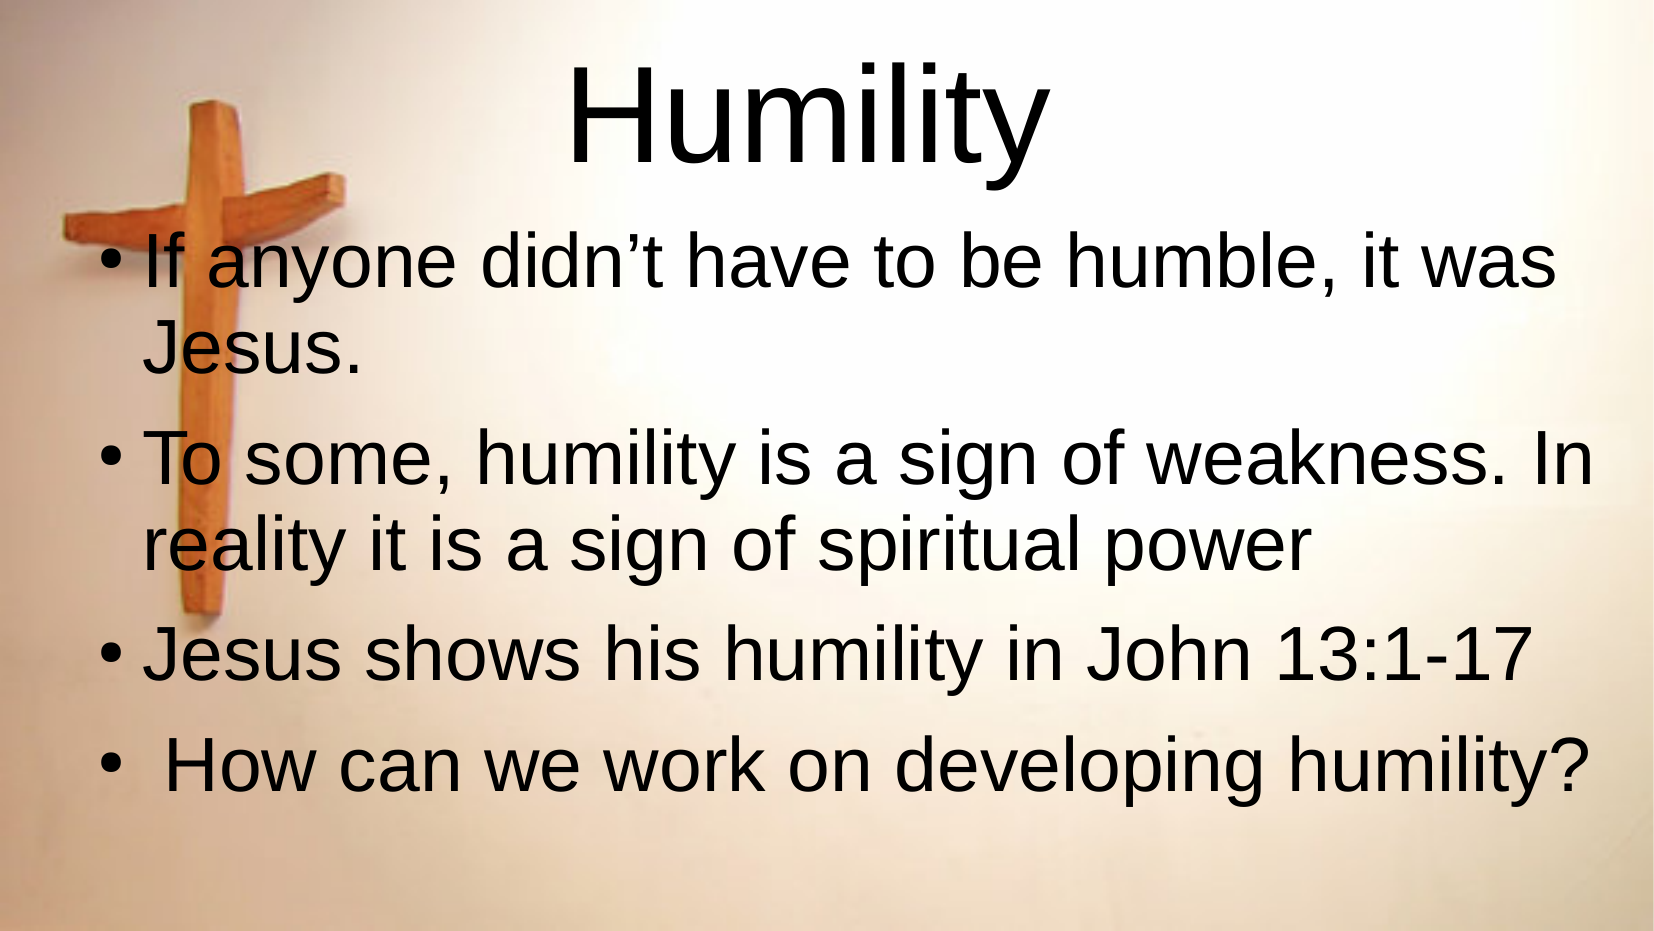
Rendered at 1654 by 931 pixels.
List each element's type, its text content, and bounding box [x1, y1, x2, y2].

title Humility [82, 37, 1571, 193]
list If anyone didn’t have to be humble, it was Jesus. To some, humility is a sign of weakness. In reality it is a sign of spiritual power Jesus shows his humility in John 13:1-17 How can we work on developing humility? [82, 217, 1613, 901]
picture [0, 0, 1654, 931]
